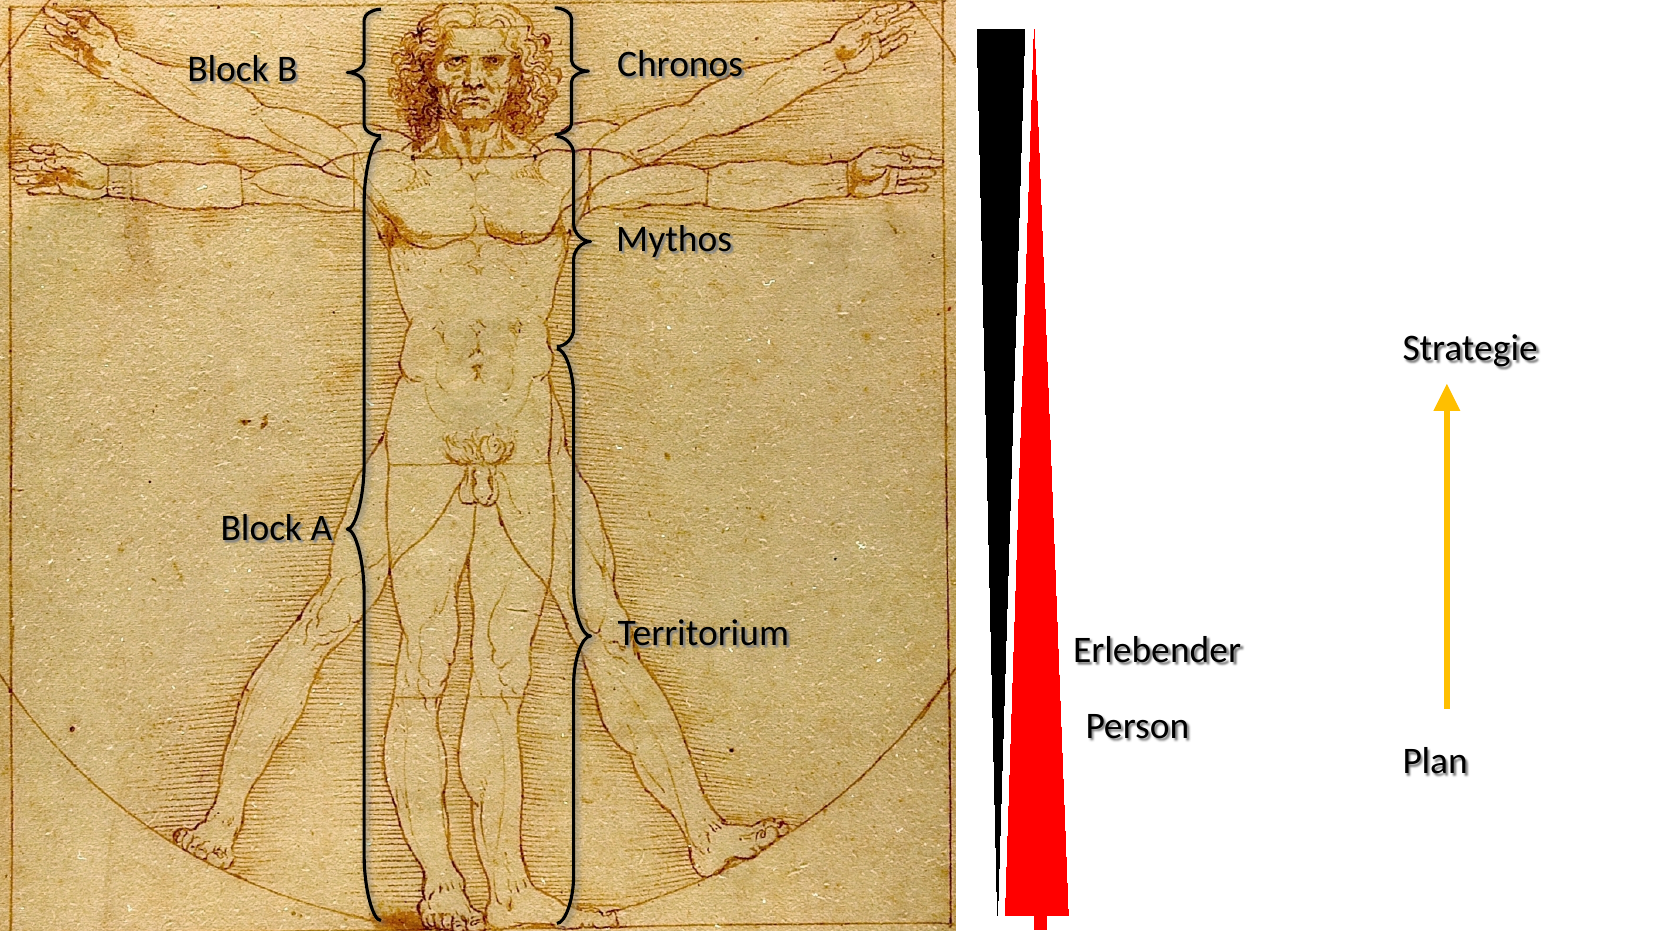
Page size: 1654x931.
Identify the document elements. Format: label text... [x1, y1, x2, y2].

text_box Block B [172, 46, 313, 99]
text_box Erlebender [1058, 626, 1257, 679]
text_box Chronos [602, 40, 759, 94]
text_box Territorium [602, 609, 805, 663]
text_box Mythos [601, 215, 748, 269]
text_box Plan [1387, 738, 1579, 791]
text_box Block A [205, 504, 348, 557]
picture [0, 0, 956, 931]
text_box [1005, 29, 1069, 916]
text_box [977, 29, 1025, 916]
text_box Person [1070, 702, 1397, 831]
text_box Strategie [1387, 324, 1622, 378]
